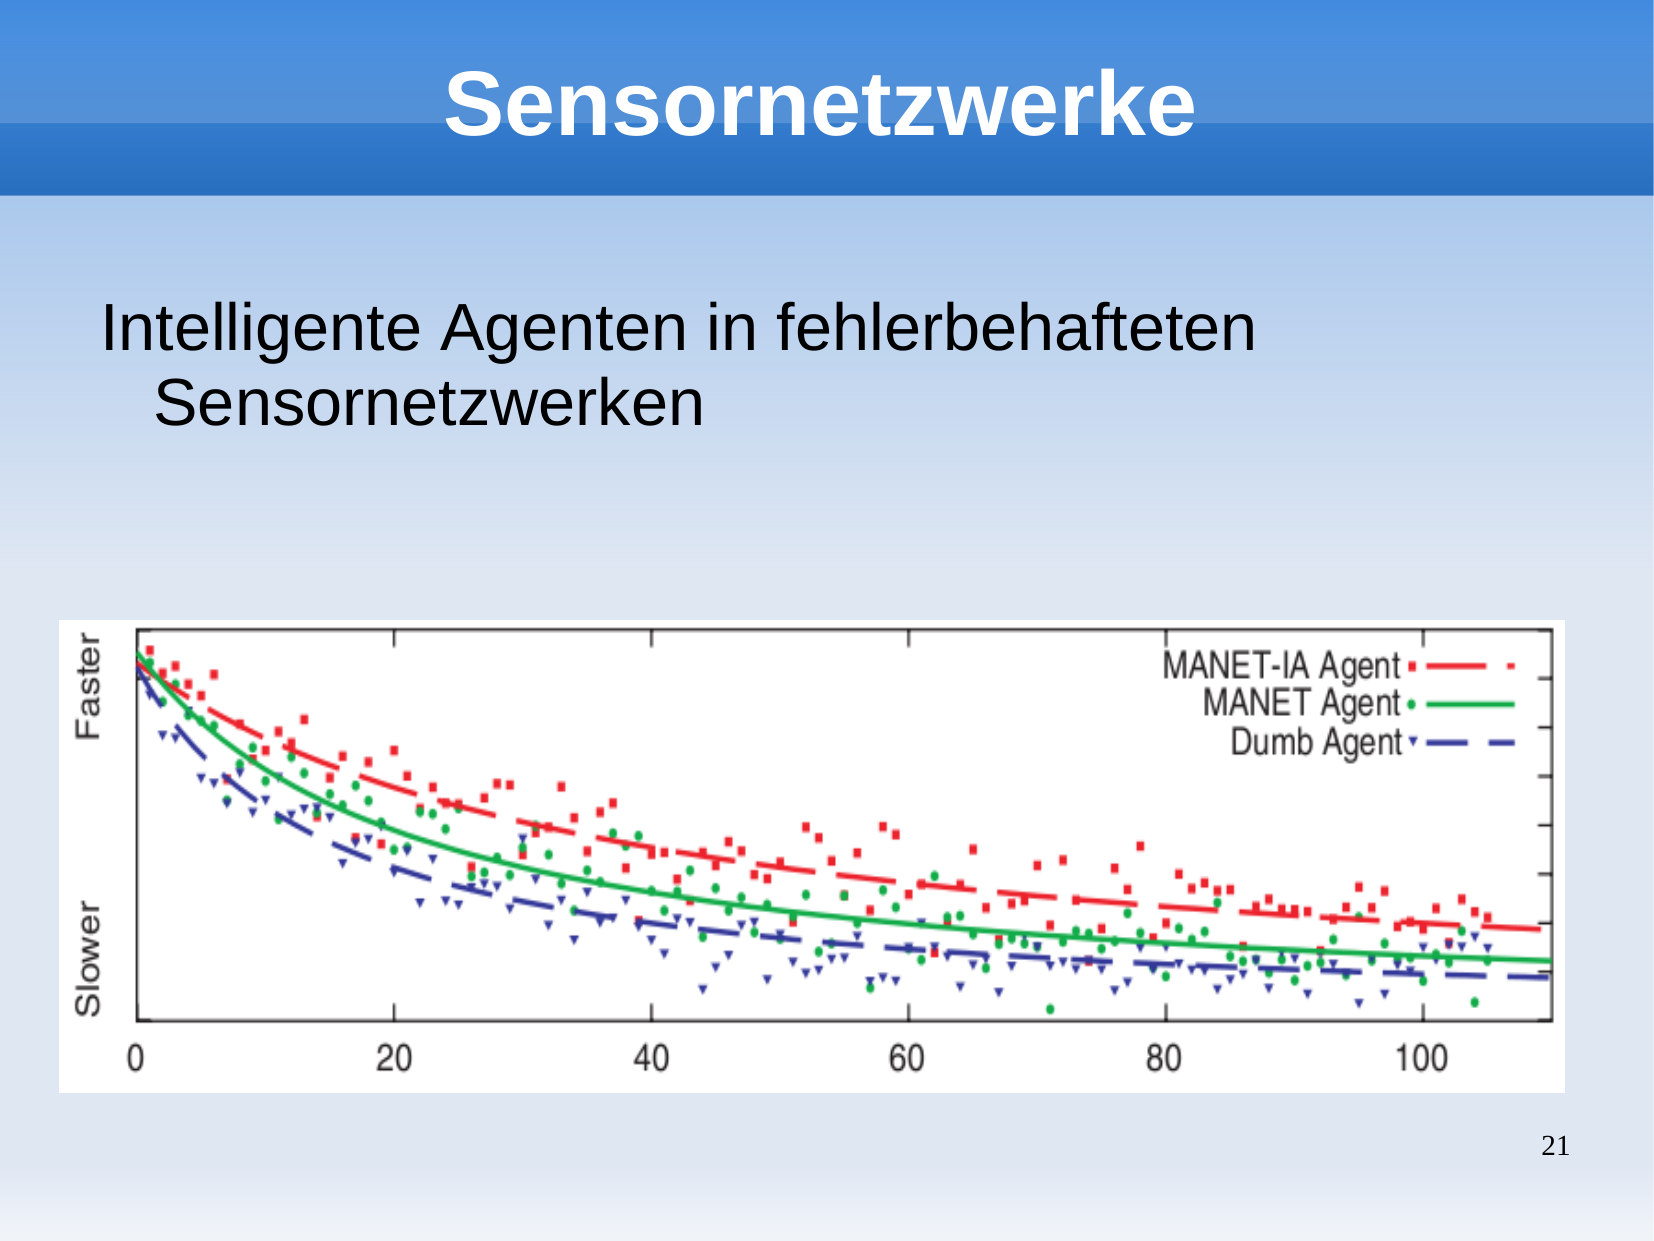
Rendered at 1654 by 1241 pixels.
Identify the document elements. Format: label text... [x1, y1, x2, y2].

chart [59, 1093, 1548, 1100]
list Intelligente Agenten in fehlerbehafteten Sensornetzwerken [82, 290, 1571, 681]
picture [0, 0, 1654, 1241]
title Sensornetzwerke [76, 0, 1565, 208]
